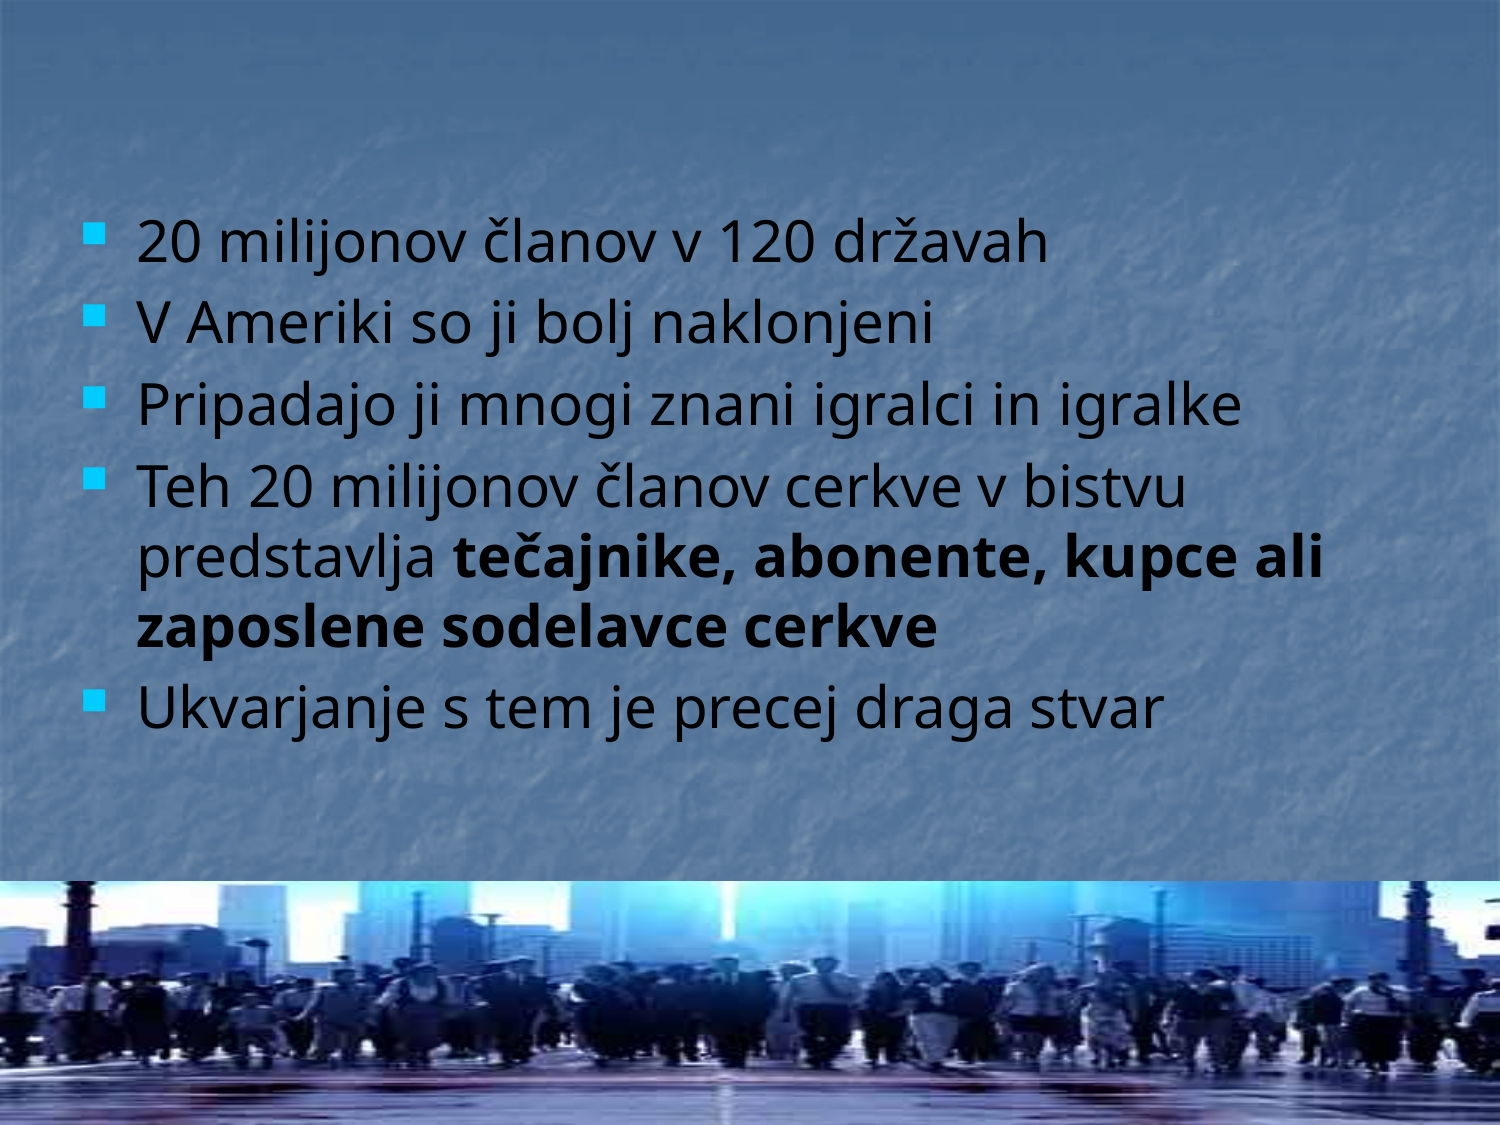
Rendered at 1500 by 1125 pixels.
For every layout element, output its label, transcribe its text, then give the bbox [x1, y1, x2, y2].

list 20 milijonov članov v 120 državah V Ameriki so ji bolj naklonjeni Pripadajo ji mnogi znani igralci in igralke Teh 20 milijonov članov cerkve v bistvu predstavlja tečajnike, abonente, kupce ali zaposlene sodelavce cerkve Ukvarjanje s tem je precej draga stvar [64, 196, 1415, 881]
picture [0, 0, 1500, 1125]
